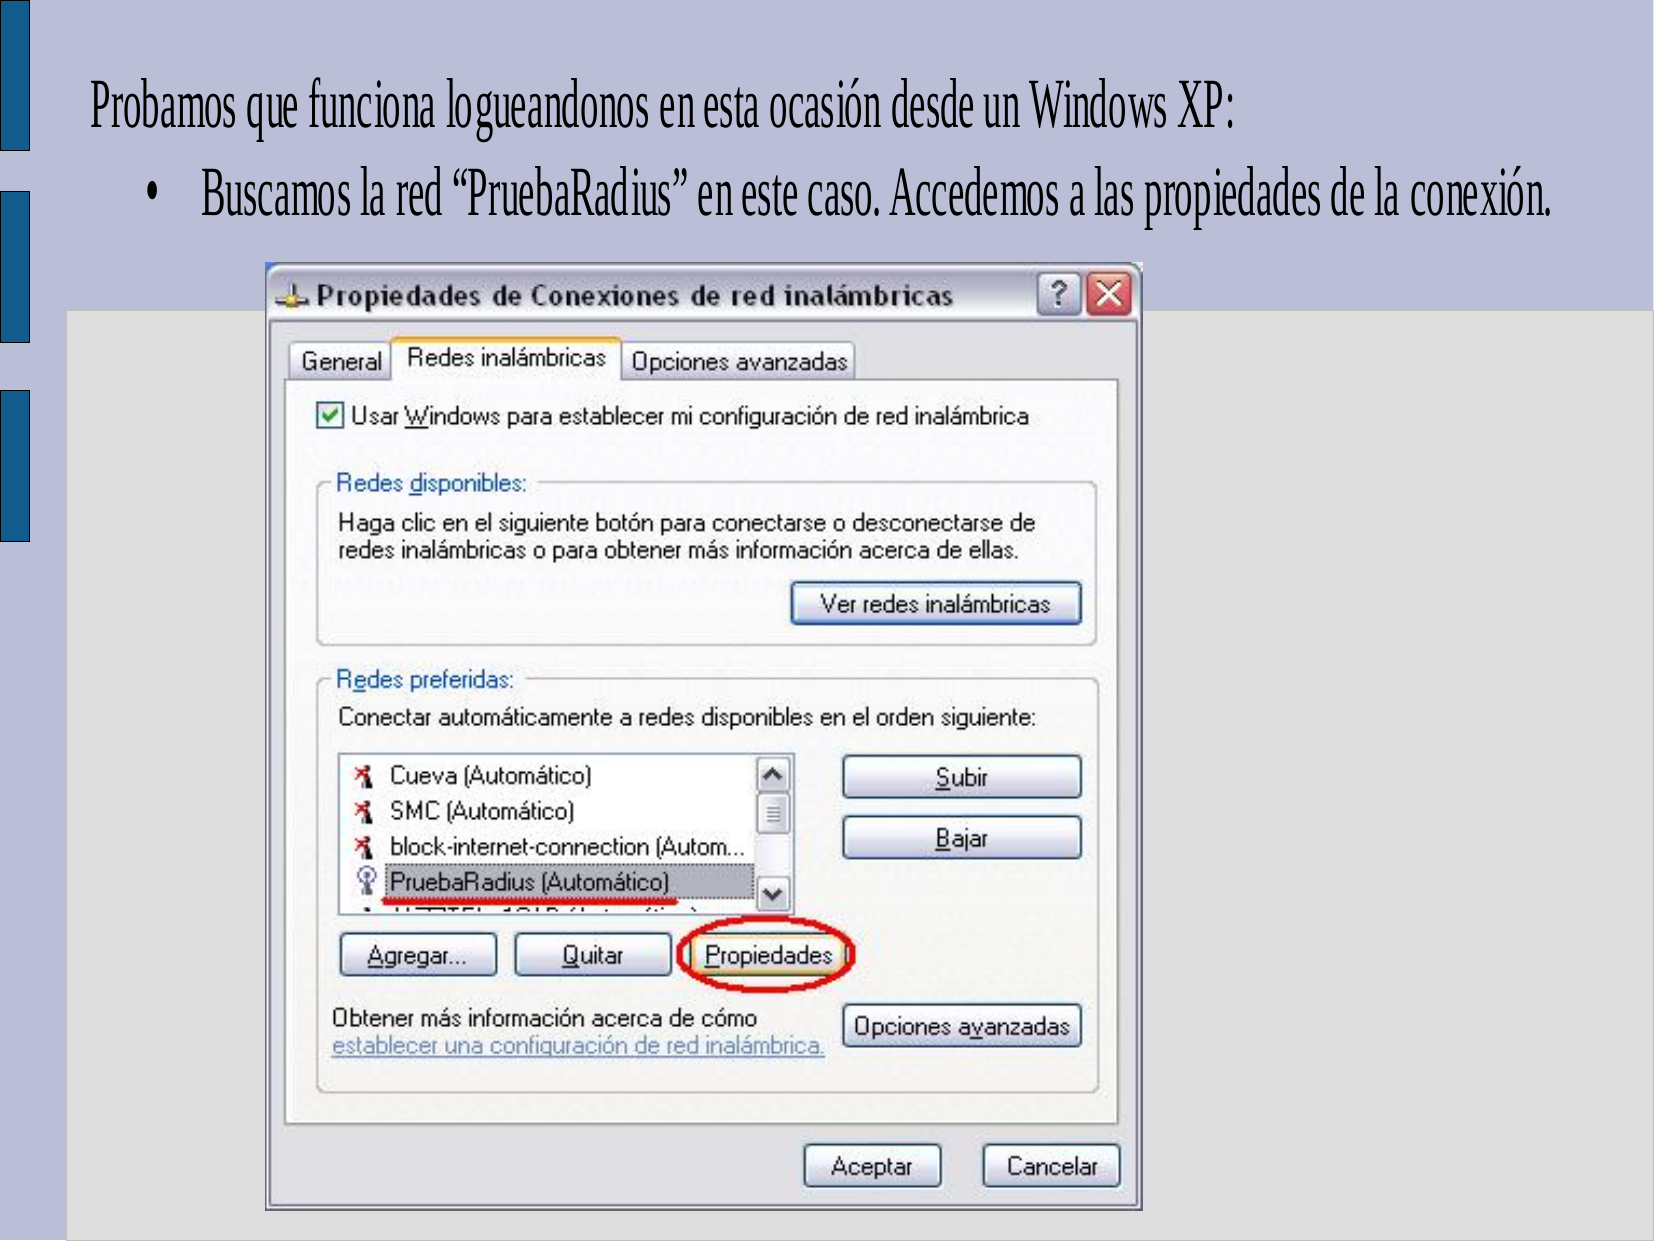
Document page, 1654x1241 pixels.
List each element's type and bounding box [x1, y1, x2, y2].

chart [88, 61, 1563, 562]
picture [265, 262, 1143, 1211]
